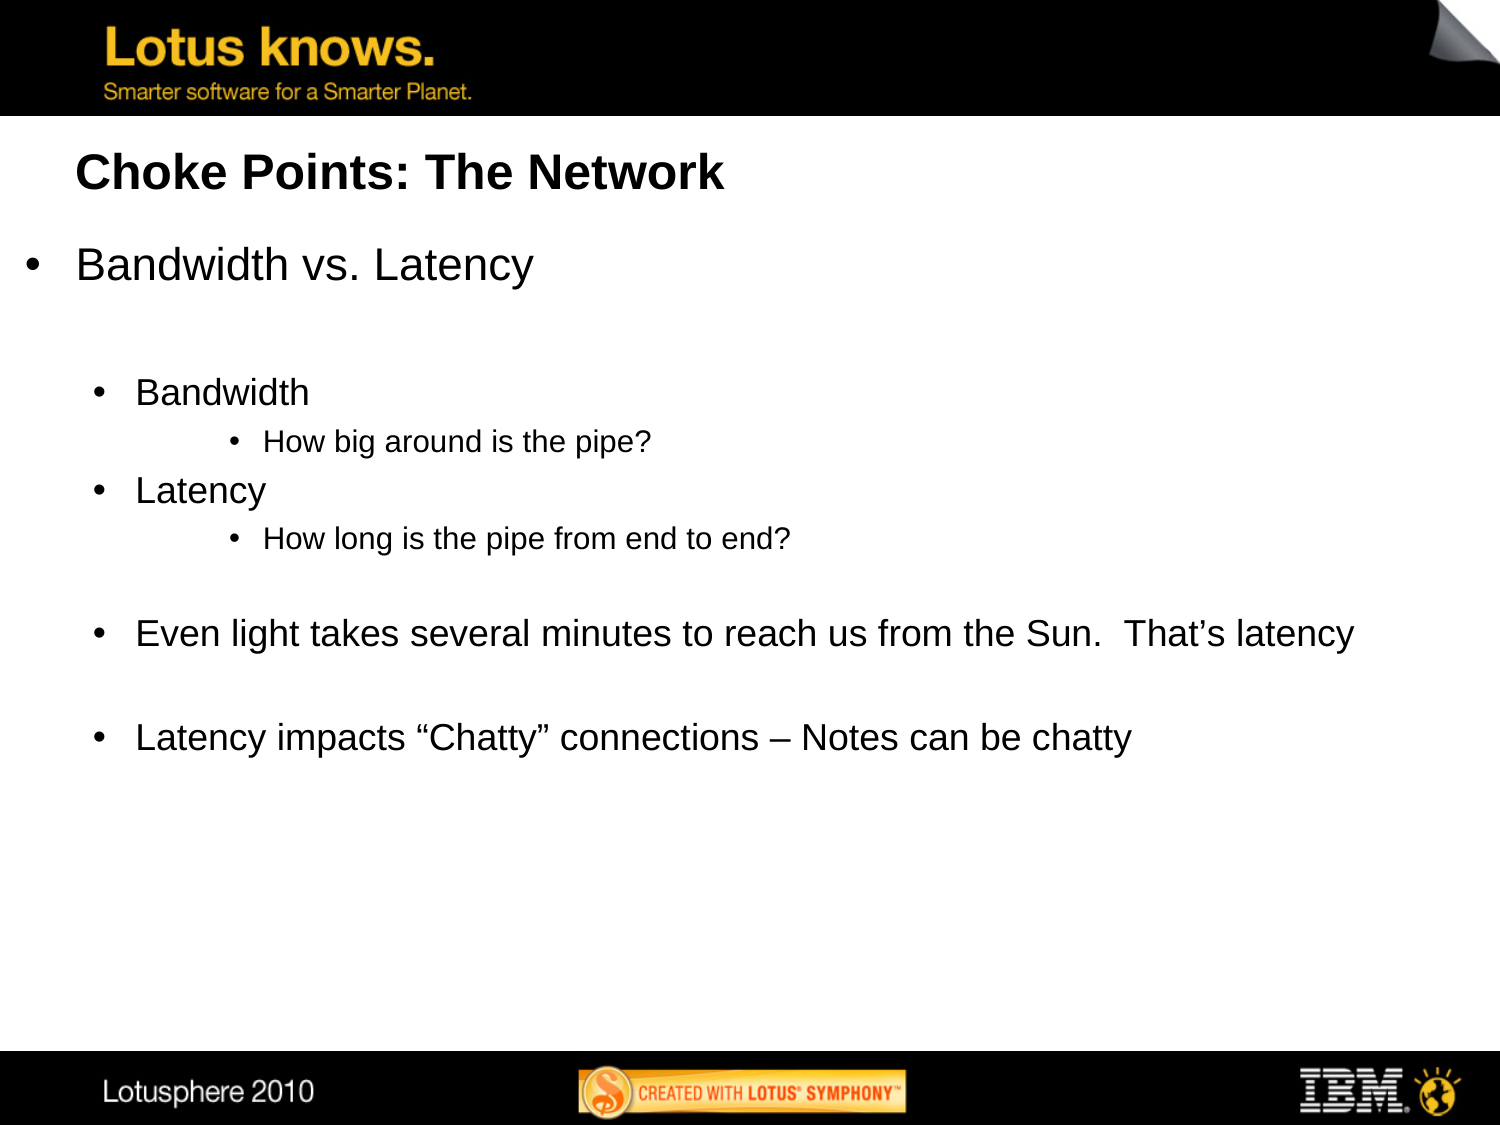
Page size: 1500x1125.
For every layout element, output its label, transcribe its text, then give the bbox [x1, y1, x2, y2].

list Bandwidth vs. Latency Bandwidth How big around is the pipe? Latency How long is the pipe from end to end? Even light takes several minutes to reach us from the Sun. That’s latency Latency impacts “Chatty” connections – Notes can be chatty [24, 237, 1476, 1026]
picture [0, 1053, 1500, 1125]
title Choke Points: The Network [74, 137, 1475, 200]
picture [0, 0, 1500, 114]
